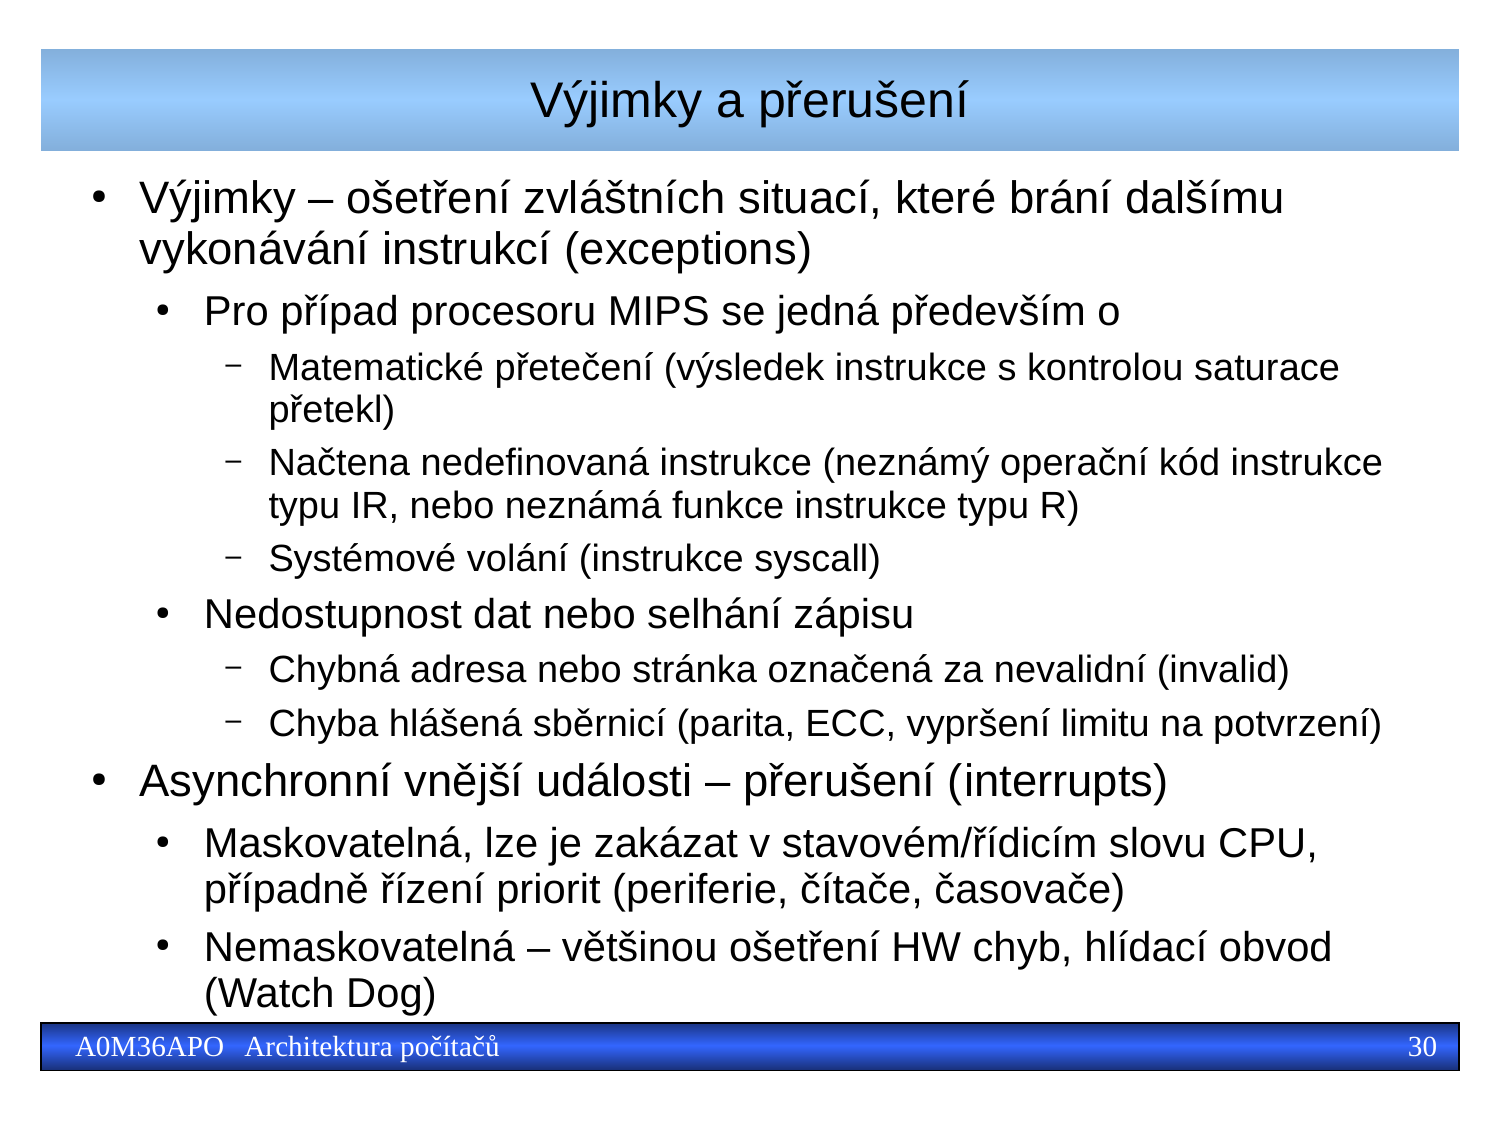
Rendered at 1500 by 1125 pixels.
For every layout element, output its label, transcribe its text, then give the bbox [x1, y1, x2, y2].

list Výjimky – ošetření zvláštních situací, které brání dalšímu vykonávání instrukcí (exceptions) Pro případ procesoru MIPS se jedná především o Matematické přetečení (výsledek instrukce s kontrolou saturace přetekl) Načtena nedefinovaná instrukce (neznámý operační kód instrukce typu IR, nebo neznámá funkce instrukce typu R) Systémové volání (instrukce syscall) Nedostupnost dat nebo selhání zápisu Chybná adresa nebo stránka označená za nevalidní (invalid) Chyba hlášená sběrnicí (parita, ECC, vypršení limitu na potvrzení) Asynchronní vnější události – přerušení (interrupts) Maskovatelná, lze je zakázat v stavovém/řídicím slovu CPU, případně řízení priorit (periferie, čítače, časovače) Nemaskovatelná – většinou ošetření HW chyb, hlídací obvod (Watch Dog) [75, 172, 1426, 1025]
title Výjimky a přerušení [41, 49, 1459, 151]
